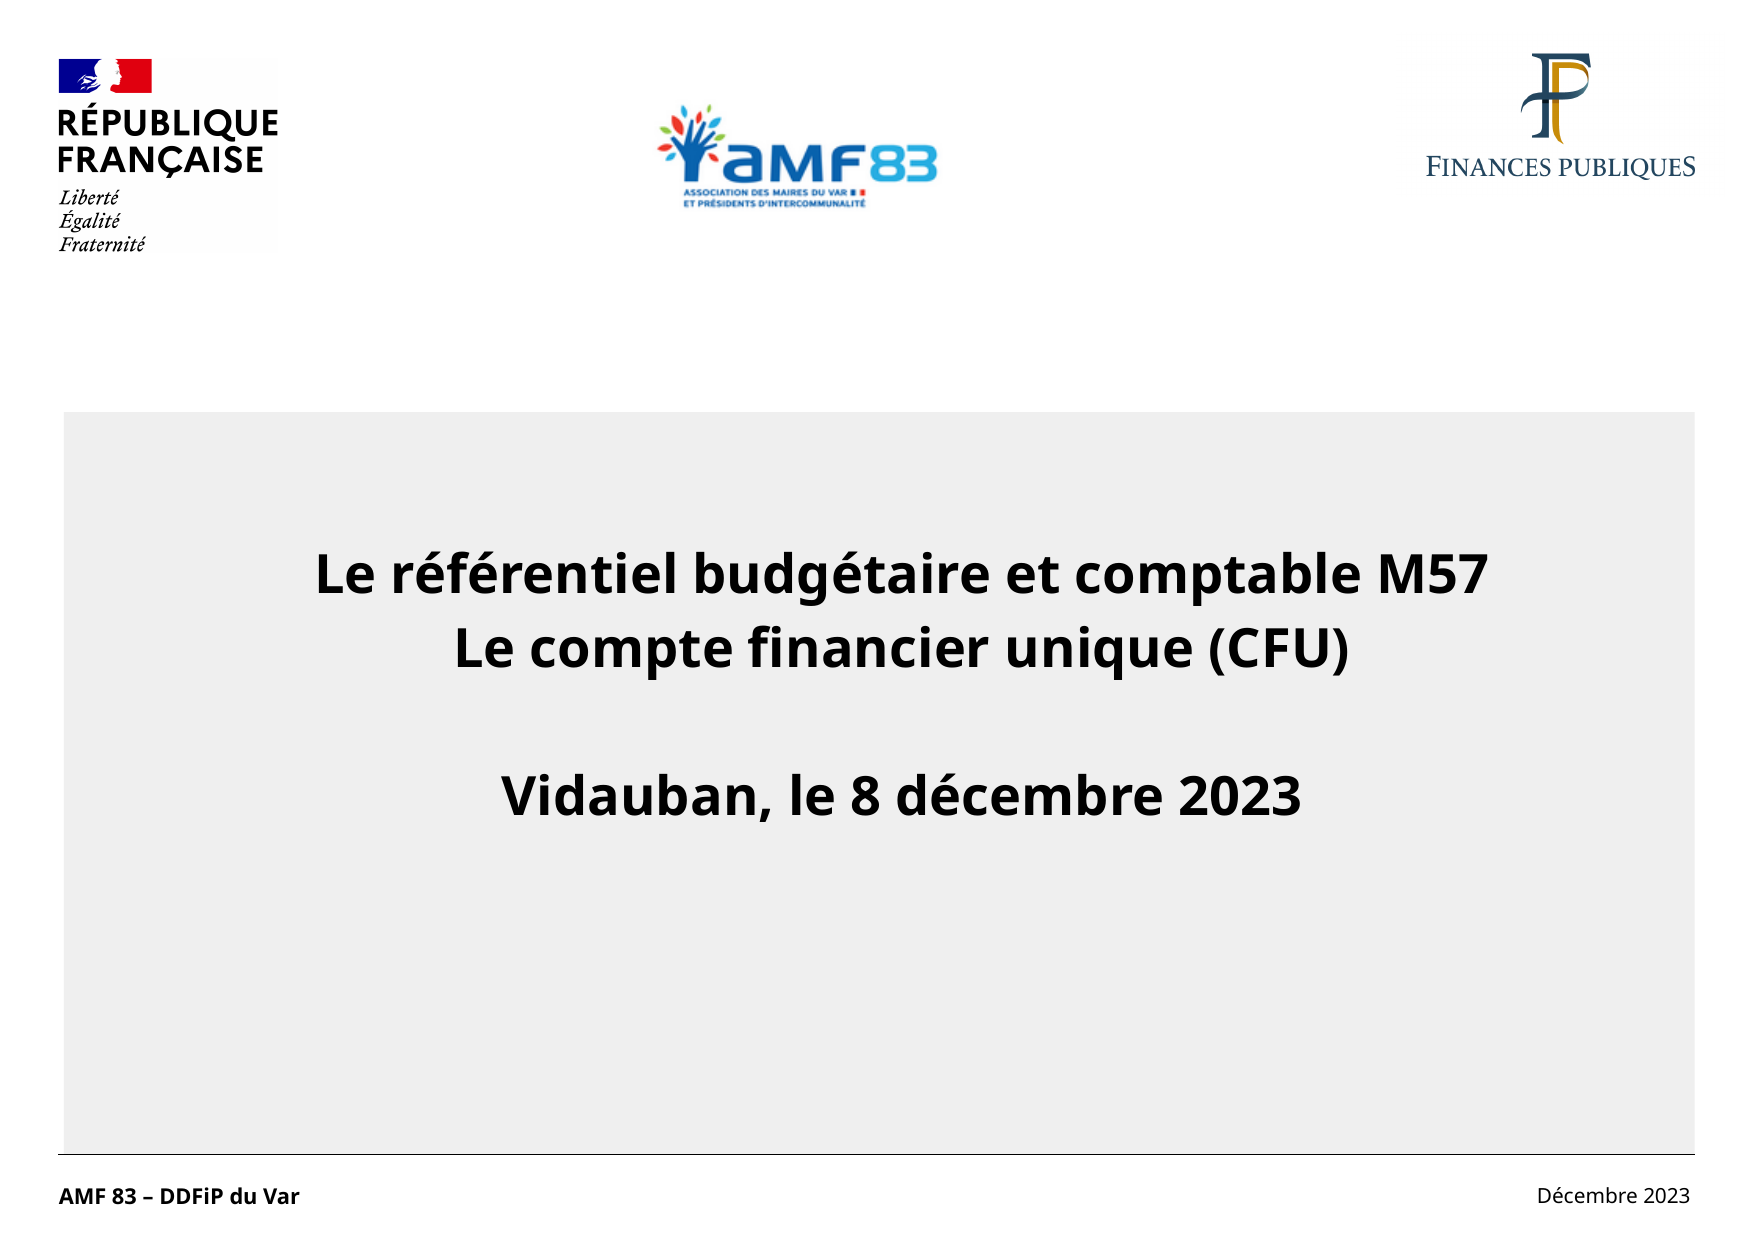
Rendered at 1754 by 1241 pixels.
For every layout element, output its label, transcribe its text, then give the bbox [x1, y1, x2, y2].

subtitle Le référentiel budgétaire et comptable M57 Le compte financier unique (CFU) Vidauban, le 8 décembre 2023 [116, 461, 1688, 1215]
picture [58, 58, 278, 253]
picture [1412, 32, 1725, 197]
picture [628, 70, 1004, 246]
